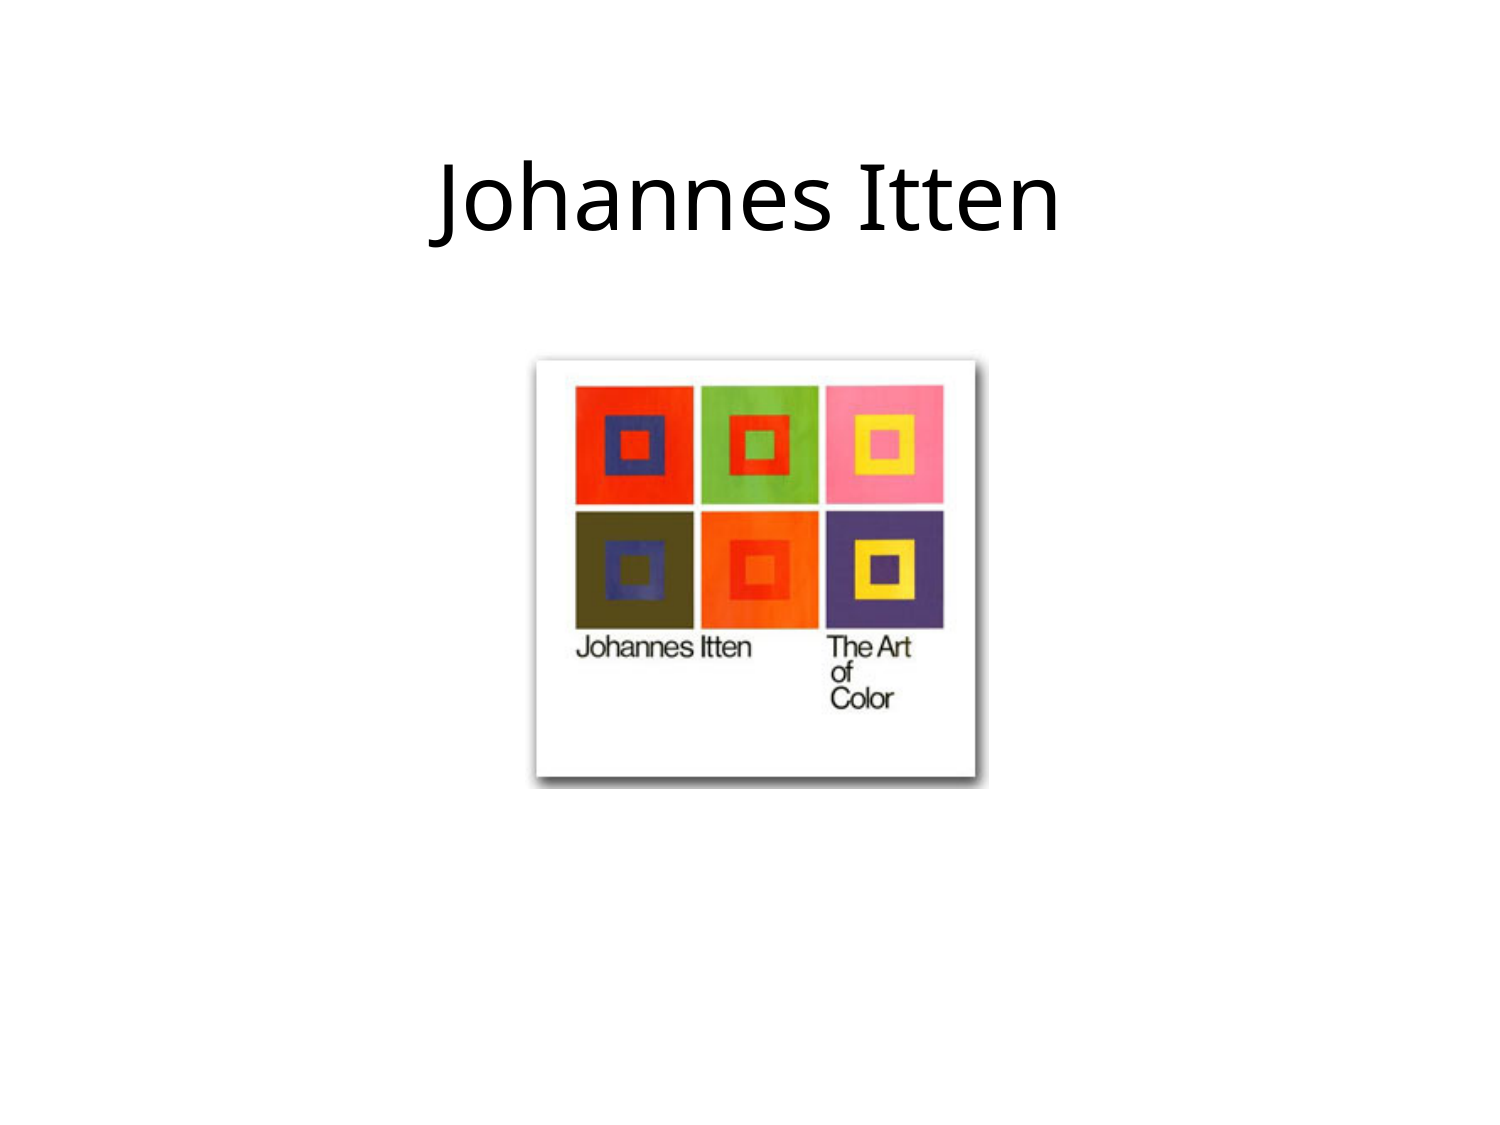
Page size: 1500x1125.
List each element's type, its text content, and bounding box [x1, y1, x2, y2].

title Johannes Itten [112, 99, 1388, 288]
picture [525, 349, 989, 789]
